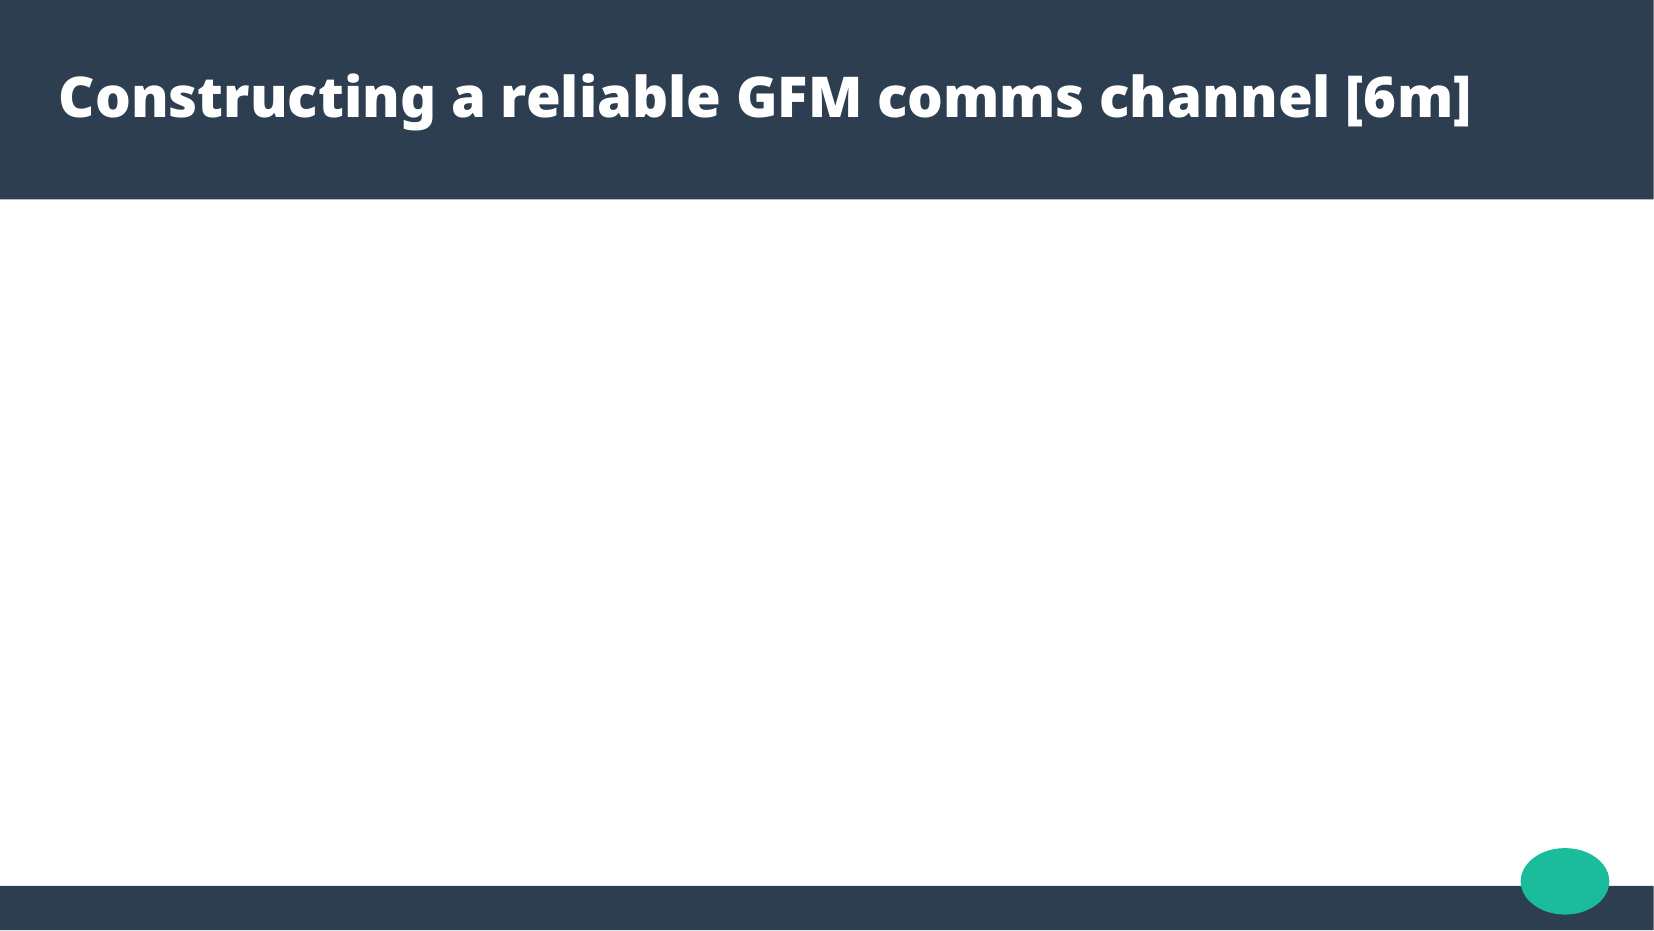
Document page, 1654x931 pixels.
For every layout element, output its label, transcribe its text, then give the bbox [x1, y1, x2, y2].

title Constructing a reliable GFM comms channel [6m] [59, 37, 1595, 155]
